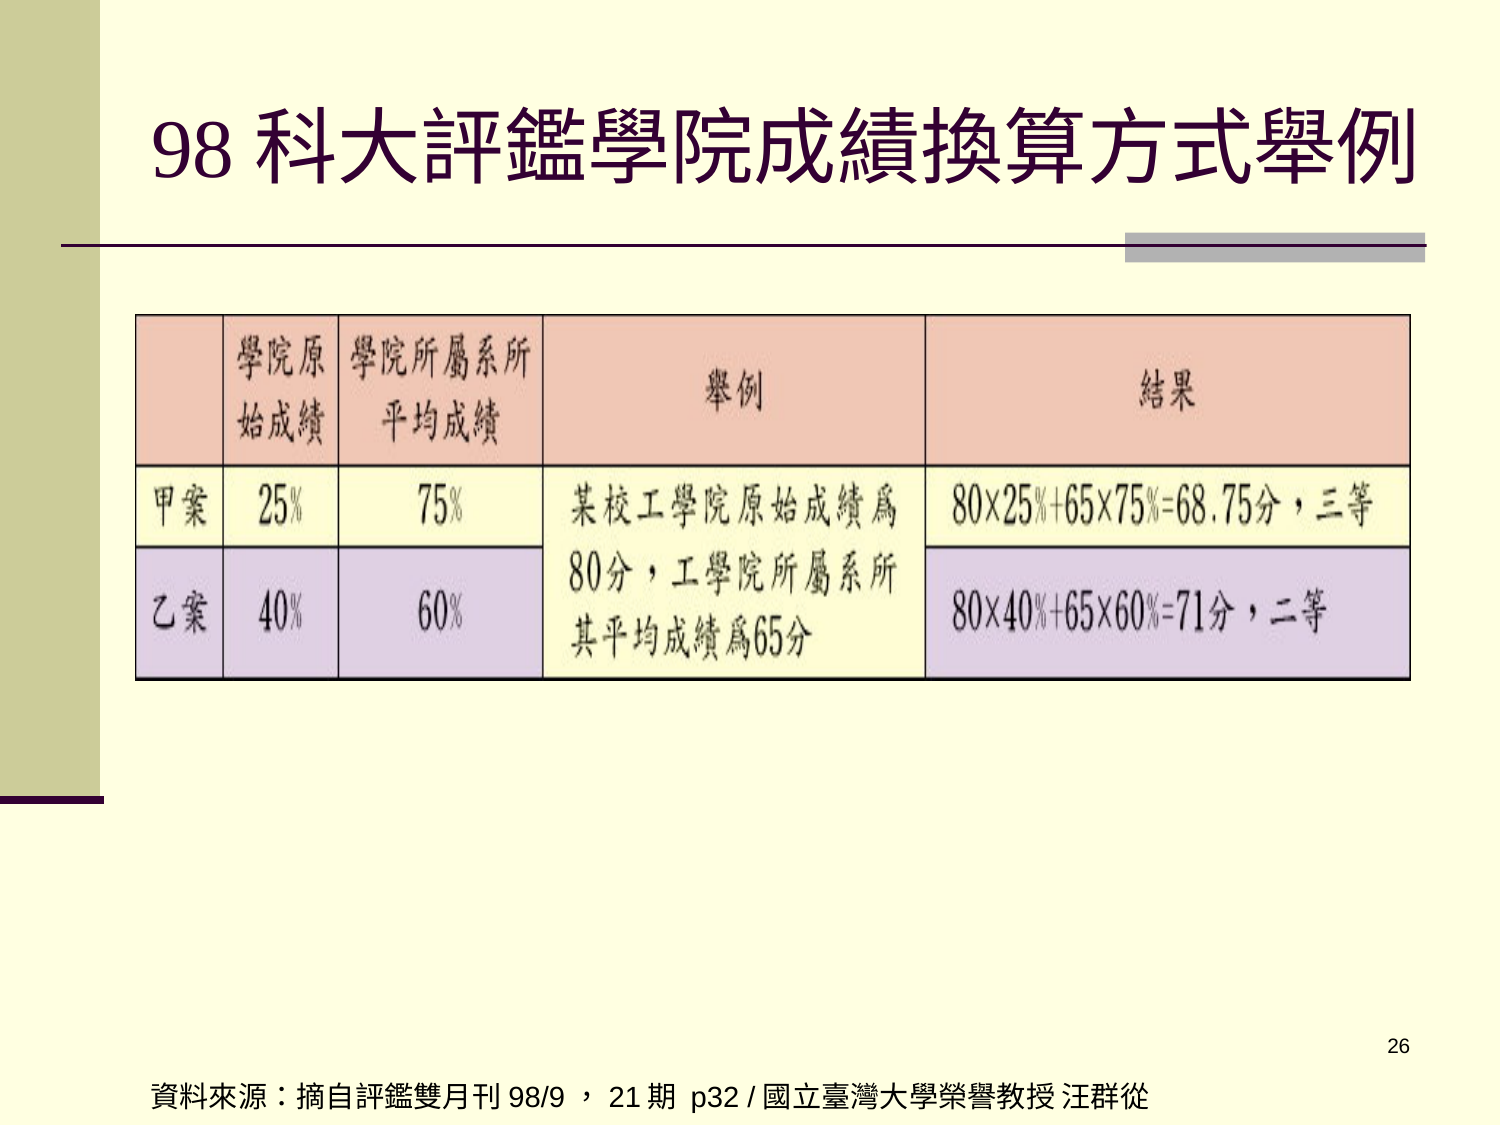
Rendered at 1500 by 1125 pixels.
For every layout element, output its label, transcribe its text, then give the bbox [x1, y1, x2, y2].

title 98科大評鑑學院成績換算方式舉例 [136, 66, 1471, 222]
text_box 資料來源：摘自評鑑雙月刊98/9，21期 p32 /國立臺灣大學榮譽教授 汪群從 [135, 1070, 1188, 1121]
picture [135, 314, 1411, 681]
